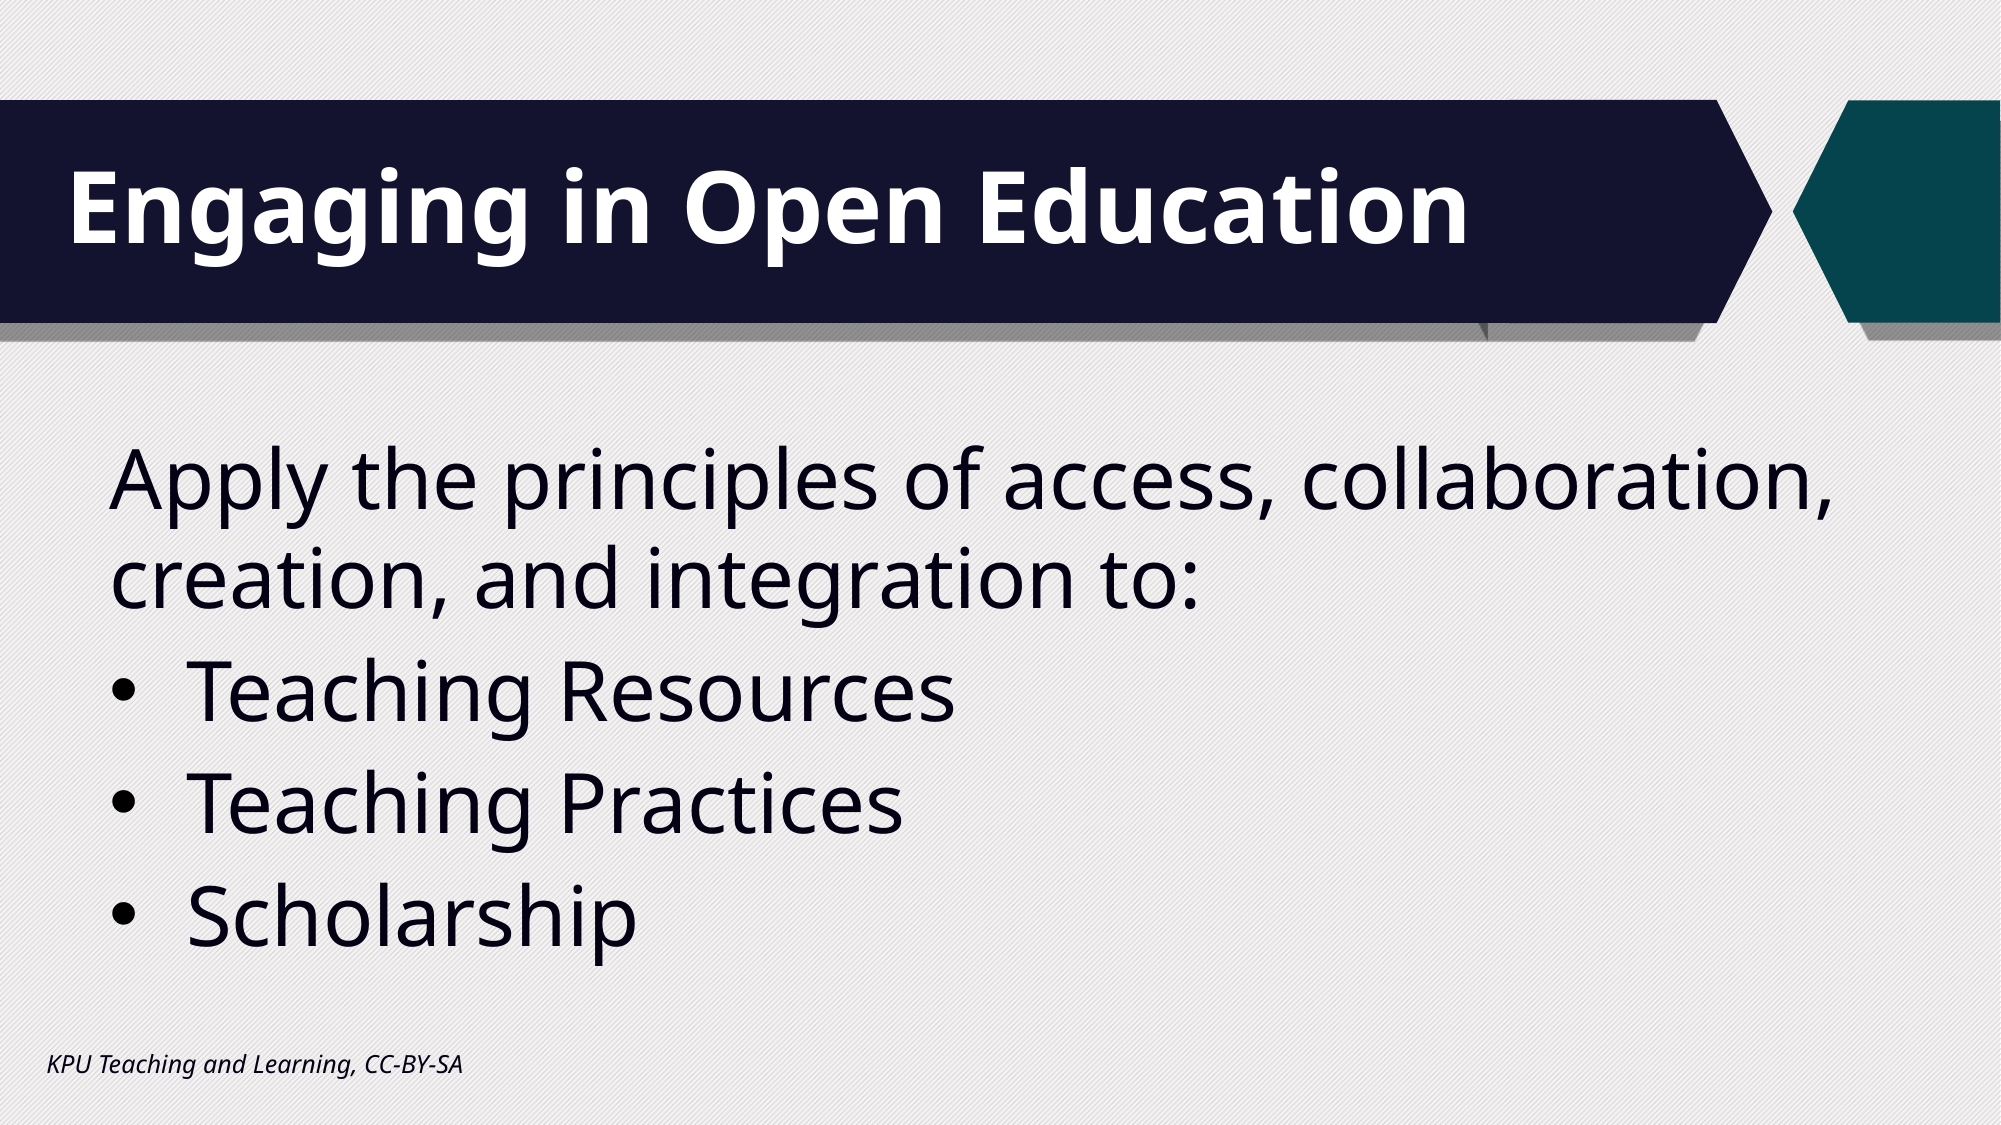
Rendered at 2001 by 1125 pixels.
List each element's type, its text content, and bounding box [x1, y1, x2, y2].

list Apply the principles of access, collaboration, creation, and integration to: Teaching Resources Teaching Practices Scholarship [94, 388, 1906, 1000]
title Engaging in Open Education [50, 122, 1689, 300]
text_box KPU Teaching and Learning, CC-BY-SA [31, 1033, 1159, 1094]
